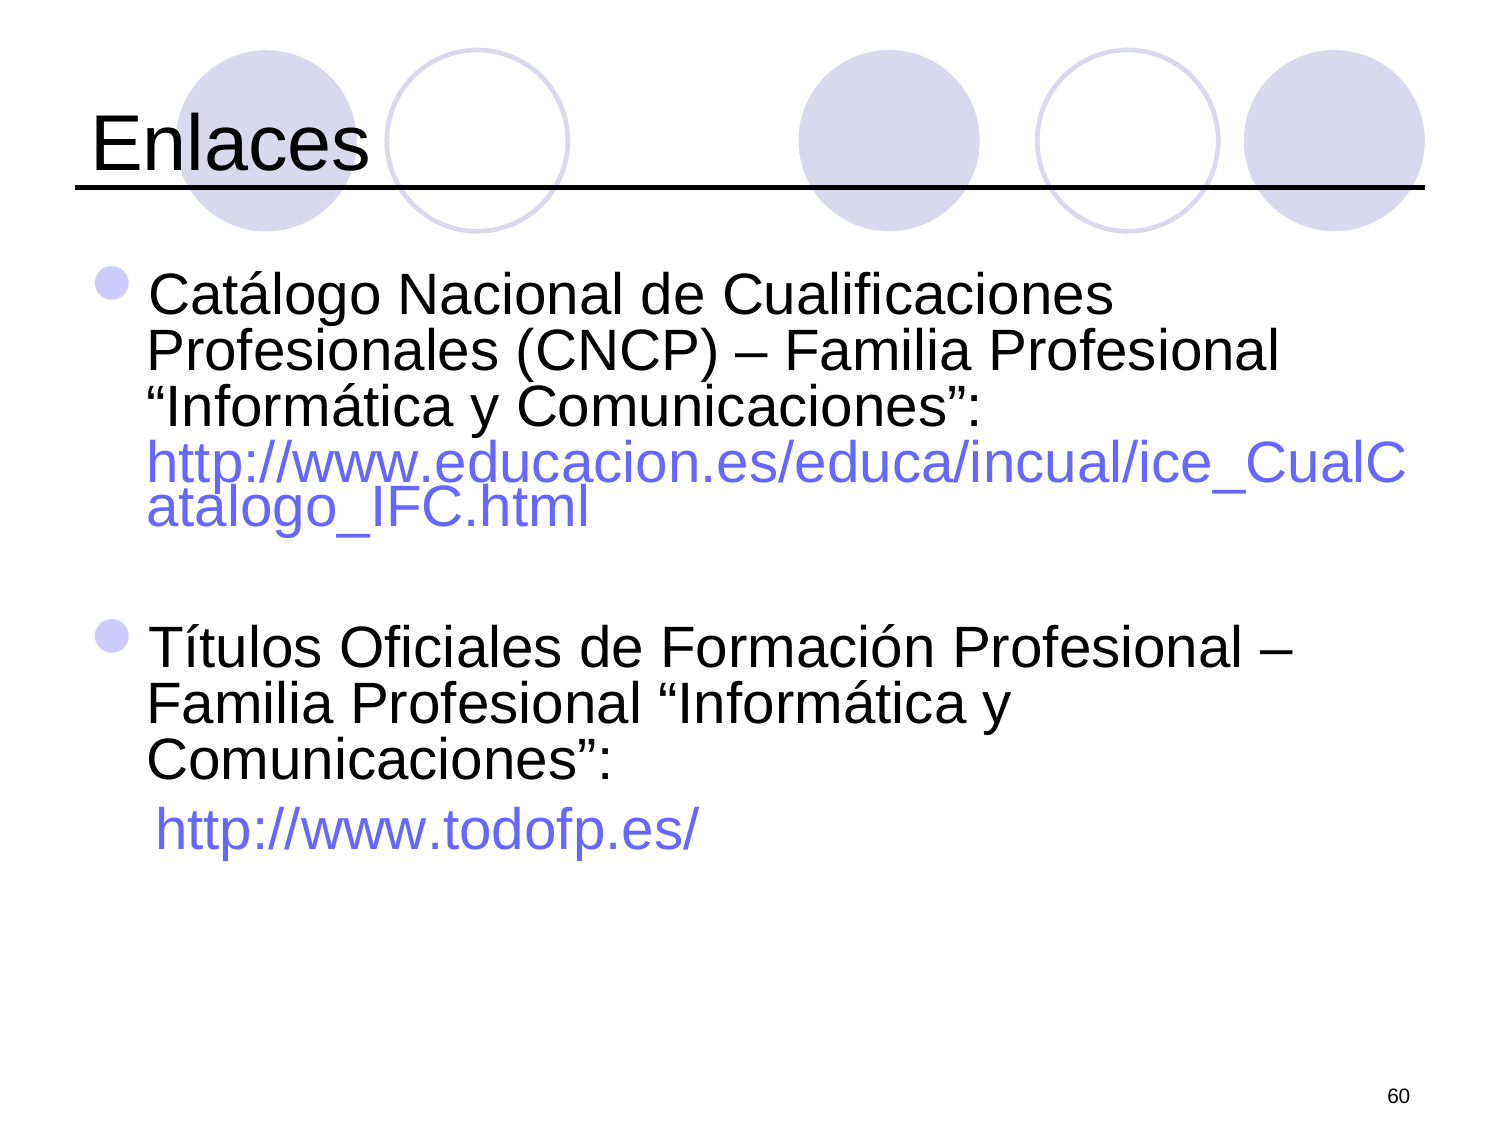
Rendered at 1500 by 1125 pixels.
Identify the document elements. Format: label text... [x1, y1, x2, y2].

list Catálogo Nacional de Cualificaciones Profesionales (CNCP) – Familia Profesional “Informática y Comunicaciones”: http://www.educacion.es/educa/incual/ice_CualCatalogo_IFC.html Títulos Oficiales de Formación Profesional – Familia Profesional “Informática y Comunicaciones”: http://www.todofp.es/ [75, 262, 1426, 1006]
title Enlaces [75, 45, 1426, 233]
text_box <number> [1074, 1074, 1426, 1101]
